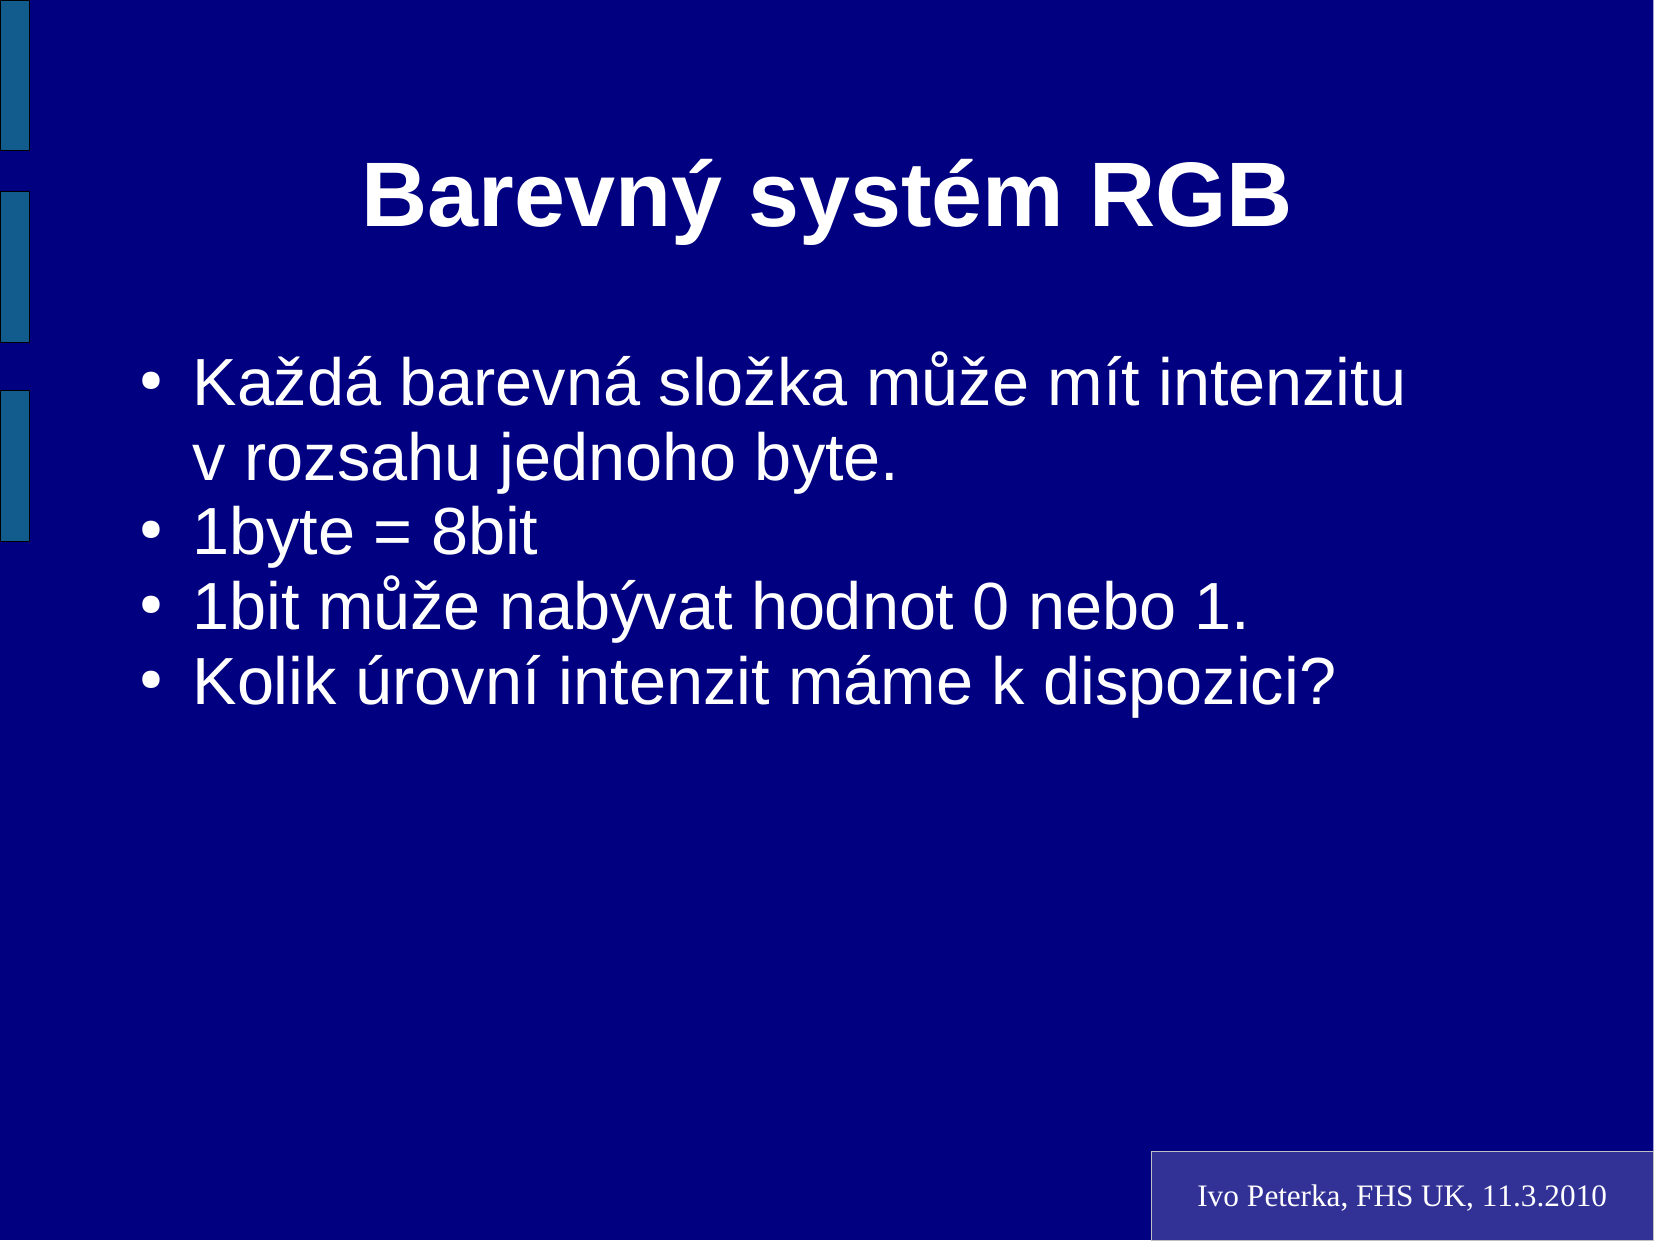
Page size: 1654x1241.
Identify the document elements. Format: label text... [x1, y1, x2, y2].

list Každá barevná složka může mít intenzitu v rozsahu jednoho byte. 1byte = 8bit 1bit může nabývat hodnot 0 nebo 1. Kolik úrovní intenzit máme k dispozici? [121, 344, 1534, 1112]
title Barevný systém RGB [121, 98, 1534, 291]
